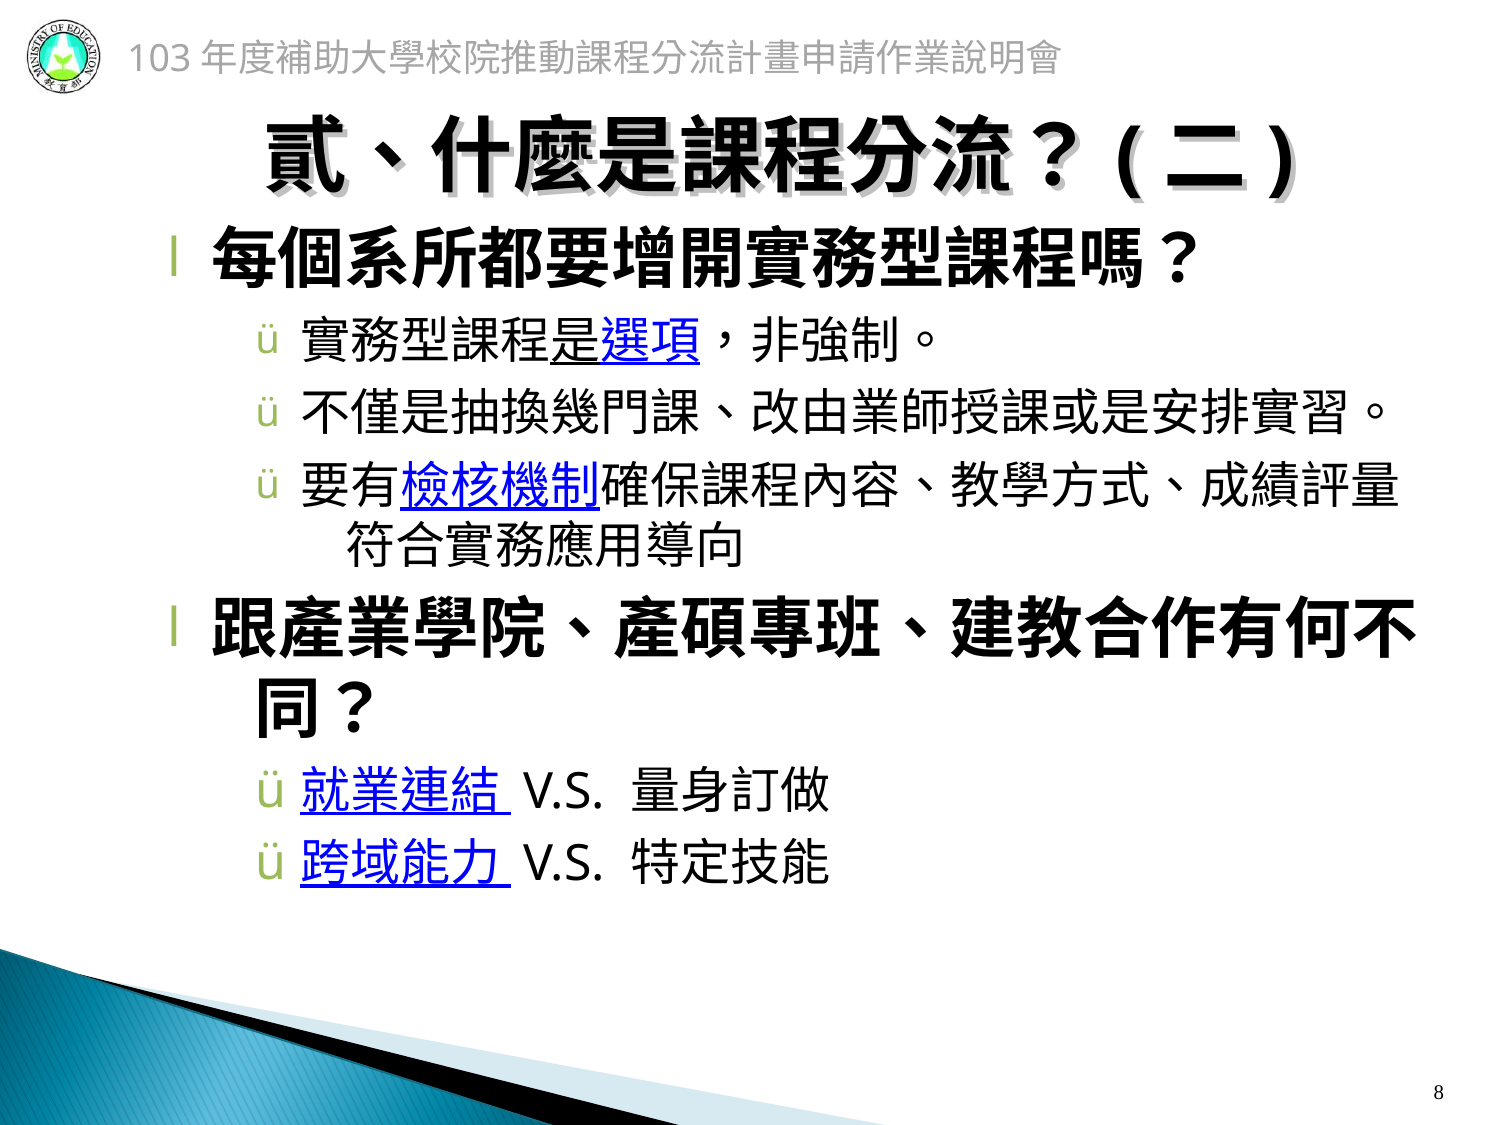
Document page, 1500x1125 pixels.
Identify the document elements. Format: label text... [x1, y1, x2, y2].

text_box 103年度補助大學校院推動課程分流計畫申請作業說明會 [112, 26, 1436, 88]
text_box 每個系所都要增開實務型課程嗎？ 實務型課程是選項，非強制。 不僅是抽換幾門課、改由業師授課或是安排實習。 要有檢核機制確保課程內容、教學方式、成績評量符合實務應用導向 跟產業學院、產碩專班、建教合作有何不同？ 就業連結 V.S. 量身訂做 跨域能力 V.S. 特定技能 [65, 208, 1435, 898]
picture [17, 19, 102, 96]
text_box 貳、什麼是課程分流？(二) [112, 95, 1447, 211]
text_box 8 [1418, 1051, 1479, 1112]
